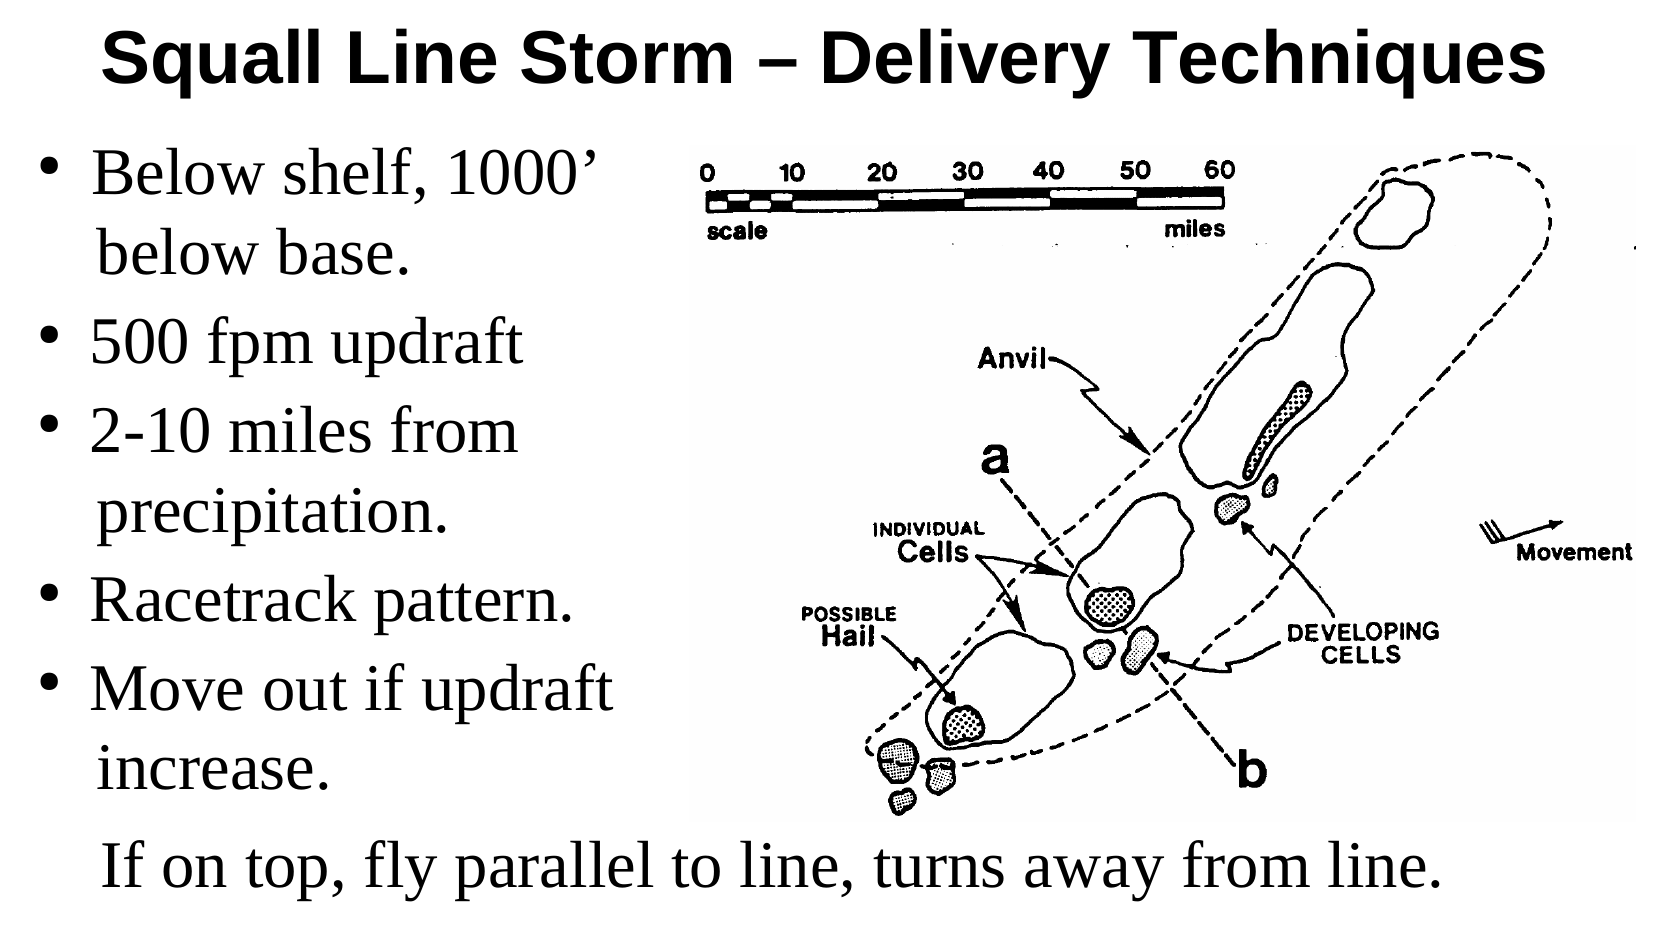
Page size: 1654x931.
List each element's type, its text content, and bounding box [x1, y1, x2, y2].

title Squall Line Storm – Delivery Techniques [0, 0, 1654, 107]
text_box If on top, fly parallel to line, turns away from line. [72, 819, 1457, 903]
text_box Below shelf, 1000’ below base. 500 fpm updraft 2-10 miles from precipitation. Racetrack pattern. Move out if updraft increase. [0, 120, 713, 811]
picture [689, 145, 1636, 822]
